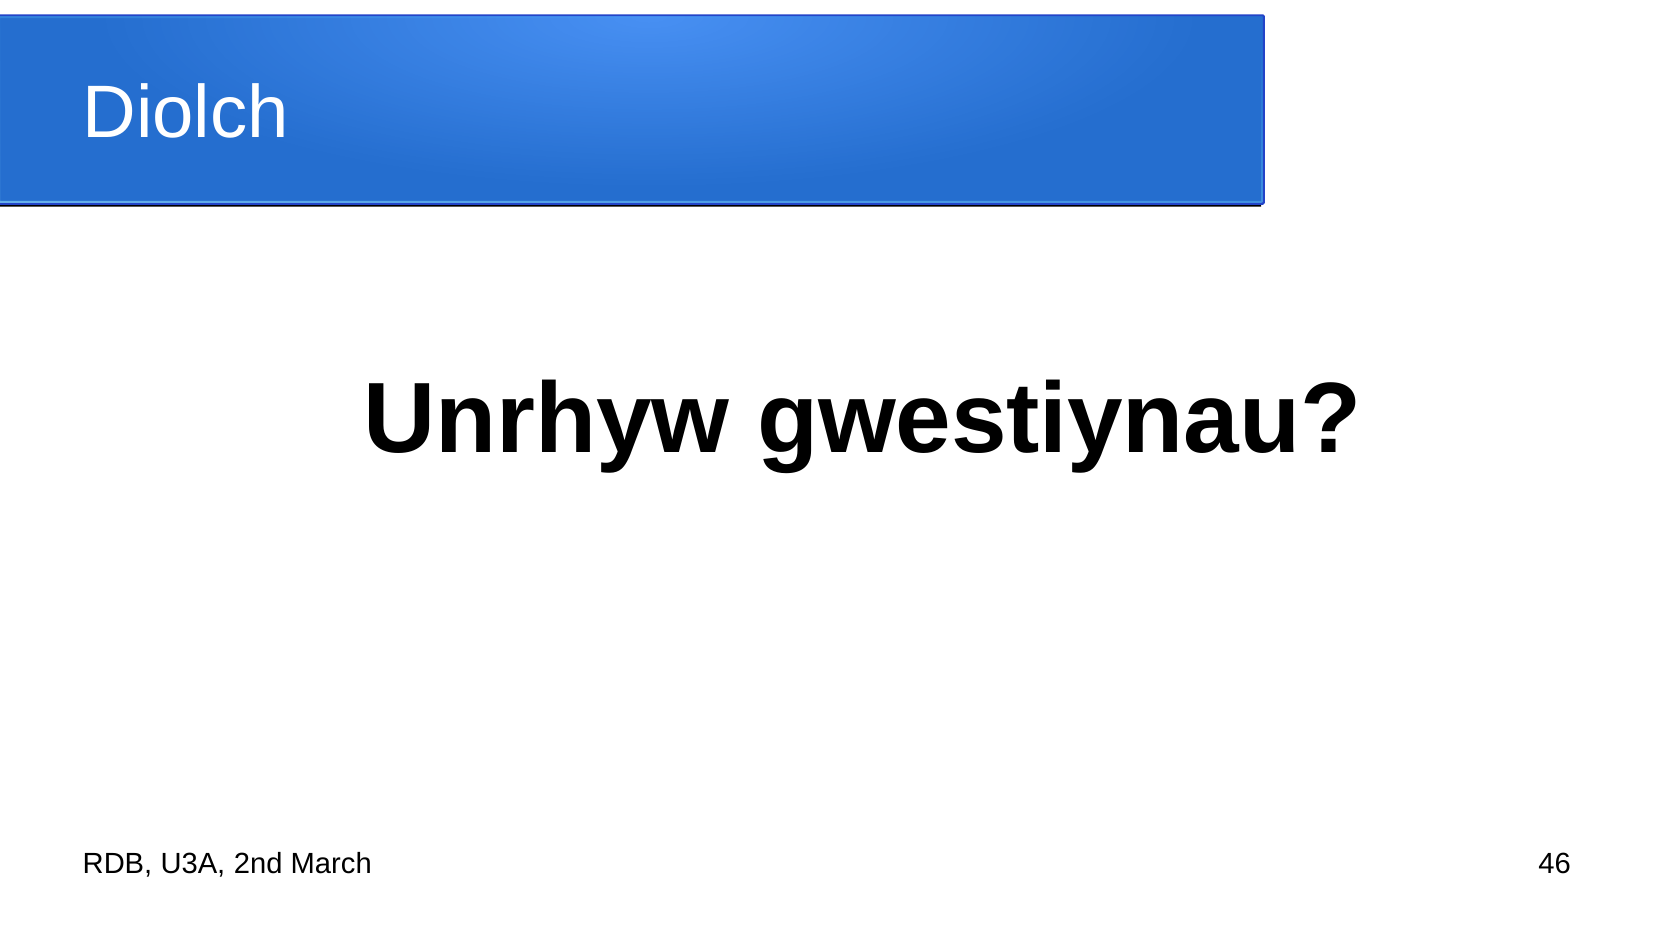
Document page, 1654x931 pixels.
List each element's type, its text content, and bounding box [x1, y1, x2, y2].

text_box Unrhyw gwestiynau? [348, 354, 1378, 481]
title Diolch [82, 29, 1235, 196]
